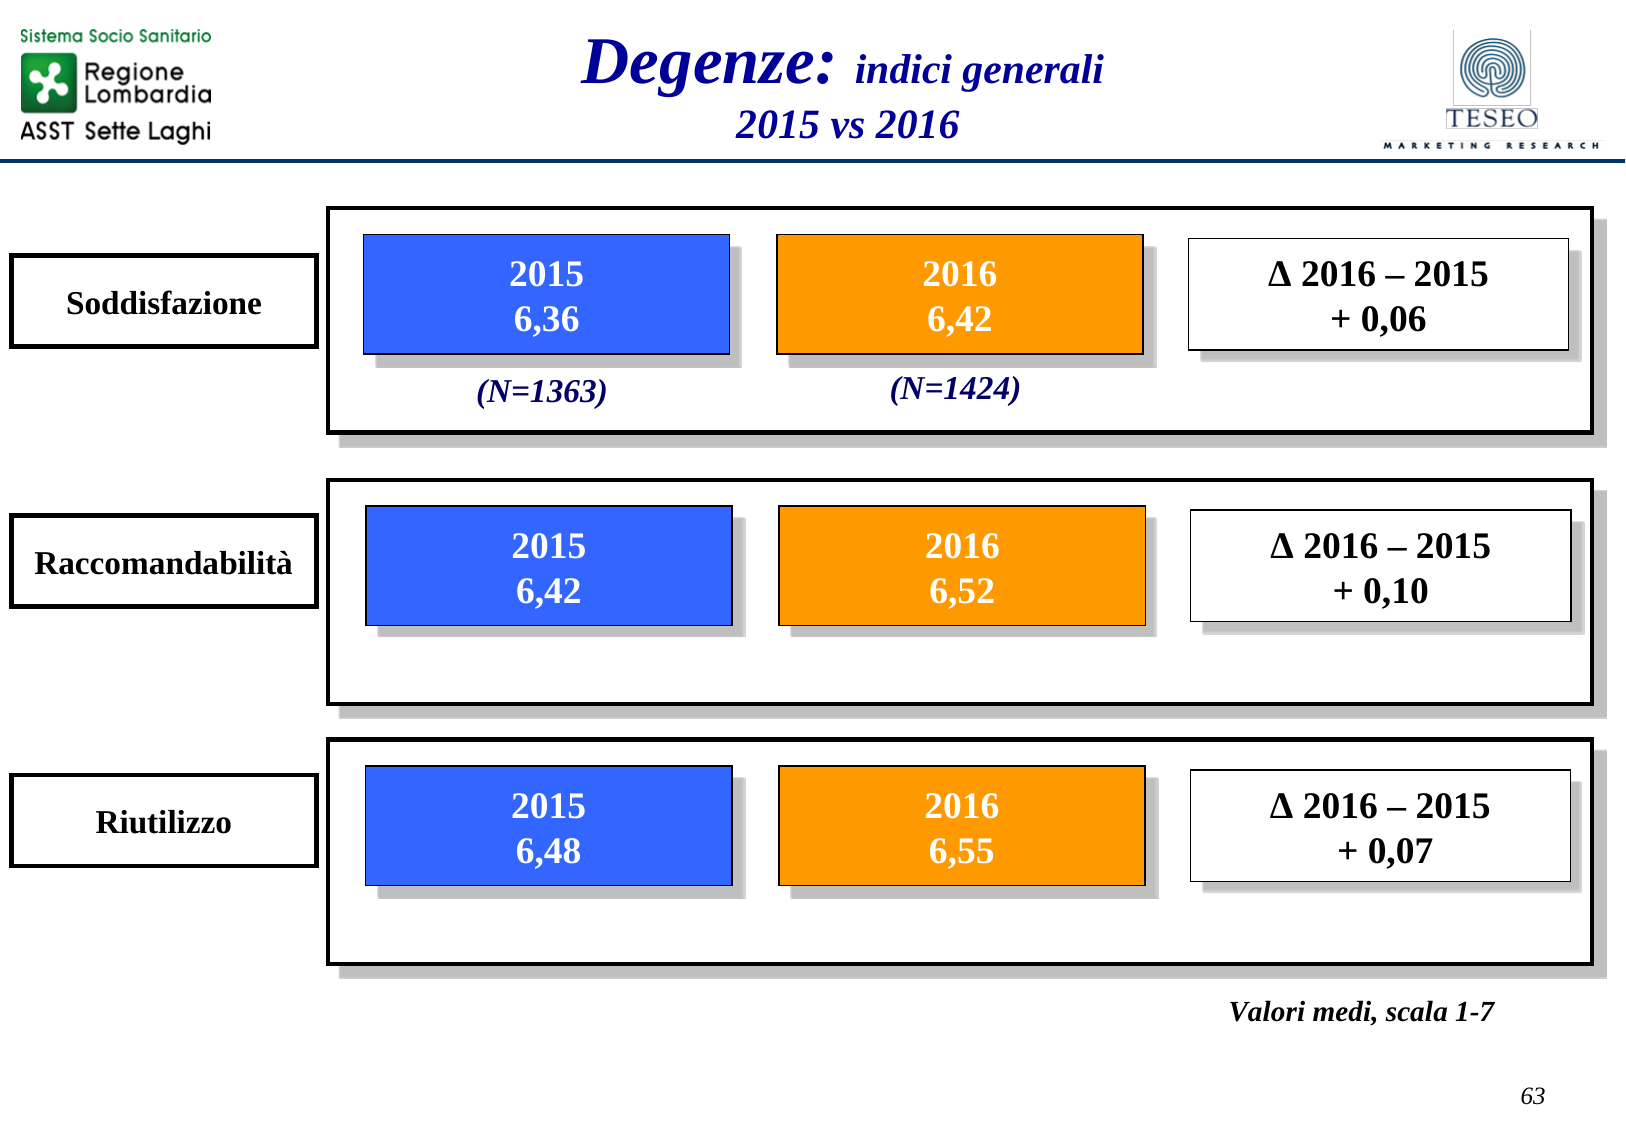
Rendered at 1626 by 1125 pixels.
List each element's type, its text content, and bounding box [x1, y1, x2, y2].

text_box 2015 6,48 [365, 765, 732, 886]
text_box [328, 479, 1592, 705]
text_box Δ 2016 – 2015 + 0,07 [1190, 770, 1571, 882]
text_box (N=1363) [461, 361, 623, 418]
text_box Raccomandabilità [11, 515, 317, 607]
text_box 2016 6,52 [779, 505, 1146, 626]
text_box (N=1424) [874, 358, 1037, 415]
text_box Δ 2016 – 2015 + 0,10 [1190, 510, 1571, 622]
text_box [328, 739, 1592, 965]
text_box Degenze: indici generali 2015 vs 2016 [304, 18, 1392, 144]
text_box Riutilizzo [11, 774, 317, 867]
text_box Δ 2016 – 2015 + 0,06 [1188, 238, 1569, 351]
text_box 2016 6,42 [776, 234, 1143, 354]
picture [1381, 30, 1604, 149]
text_box Valori medi, scala 1-7 [1213, 984, 1510, 1036]
text_box 2015 6,42 [365, 505, 733, 626]
text_box Soddisfazione [11, 255, 317, 347]
picture [21, 26, 211, 148]
text_box [328, 208, 1592, 433]
text_box 2015 6,36 [363, 234, 730, 354]
text_box 2016 6,55 [778, 765, 1146, 886]
